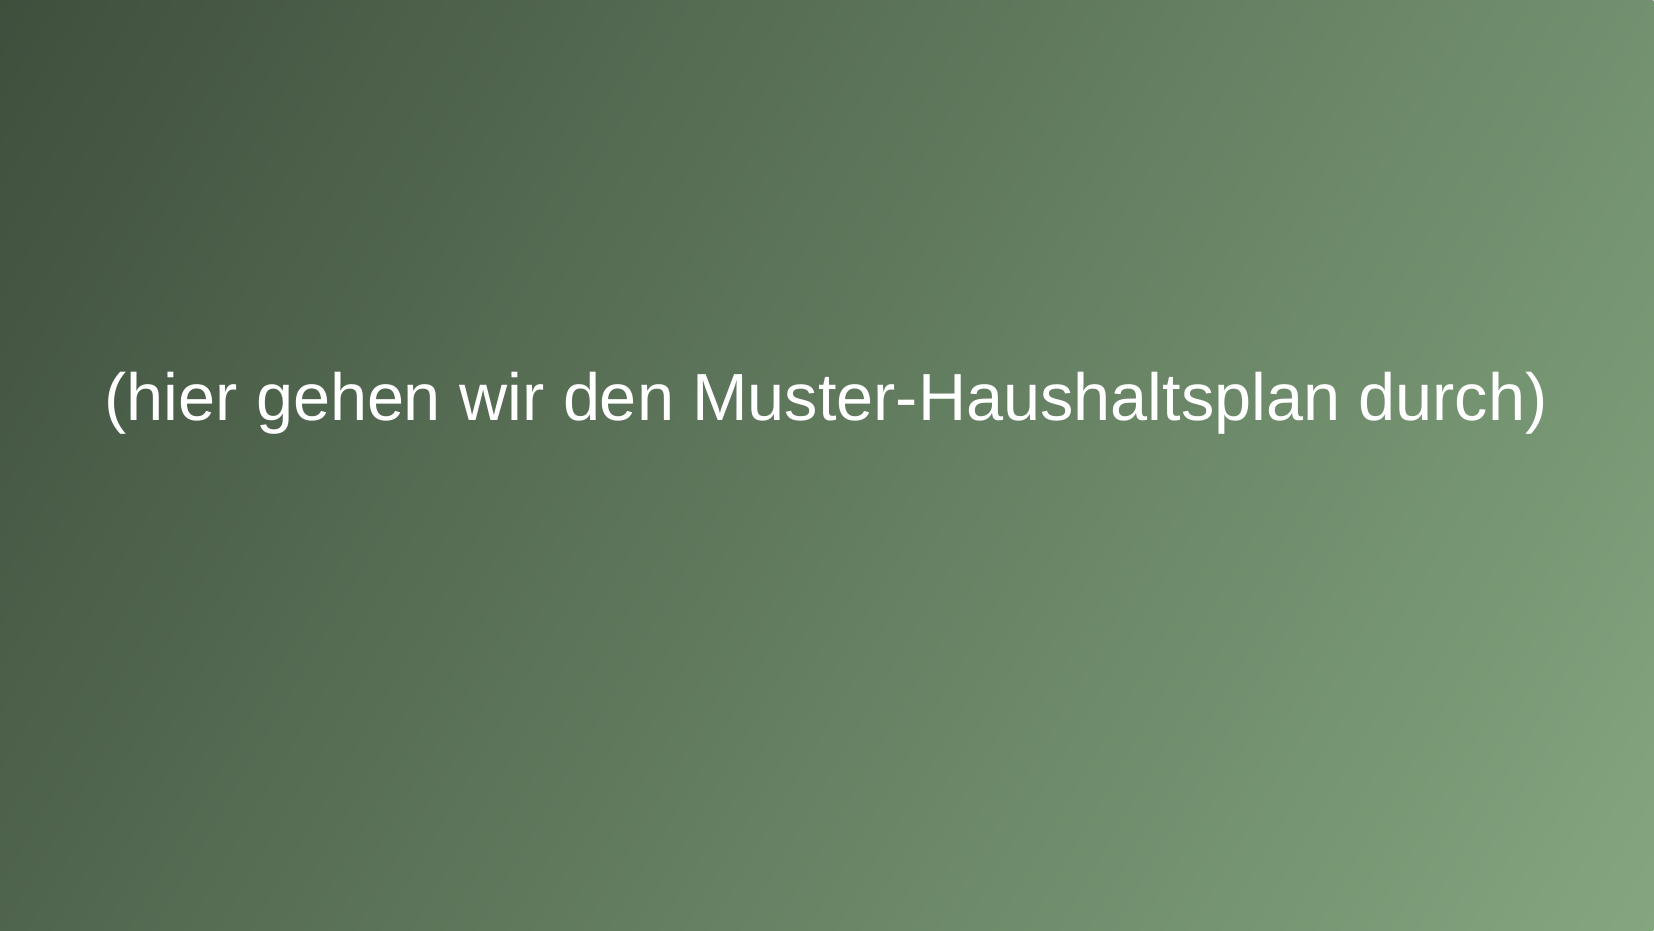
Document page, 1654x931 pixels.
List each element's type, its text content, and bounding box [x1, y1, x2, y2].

subtitle (hier gehen wir den Muster-Haushaltsplan durch) [82, 37, 1571, 757]
